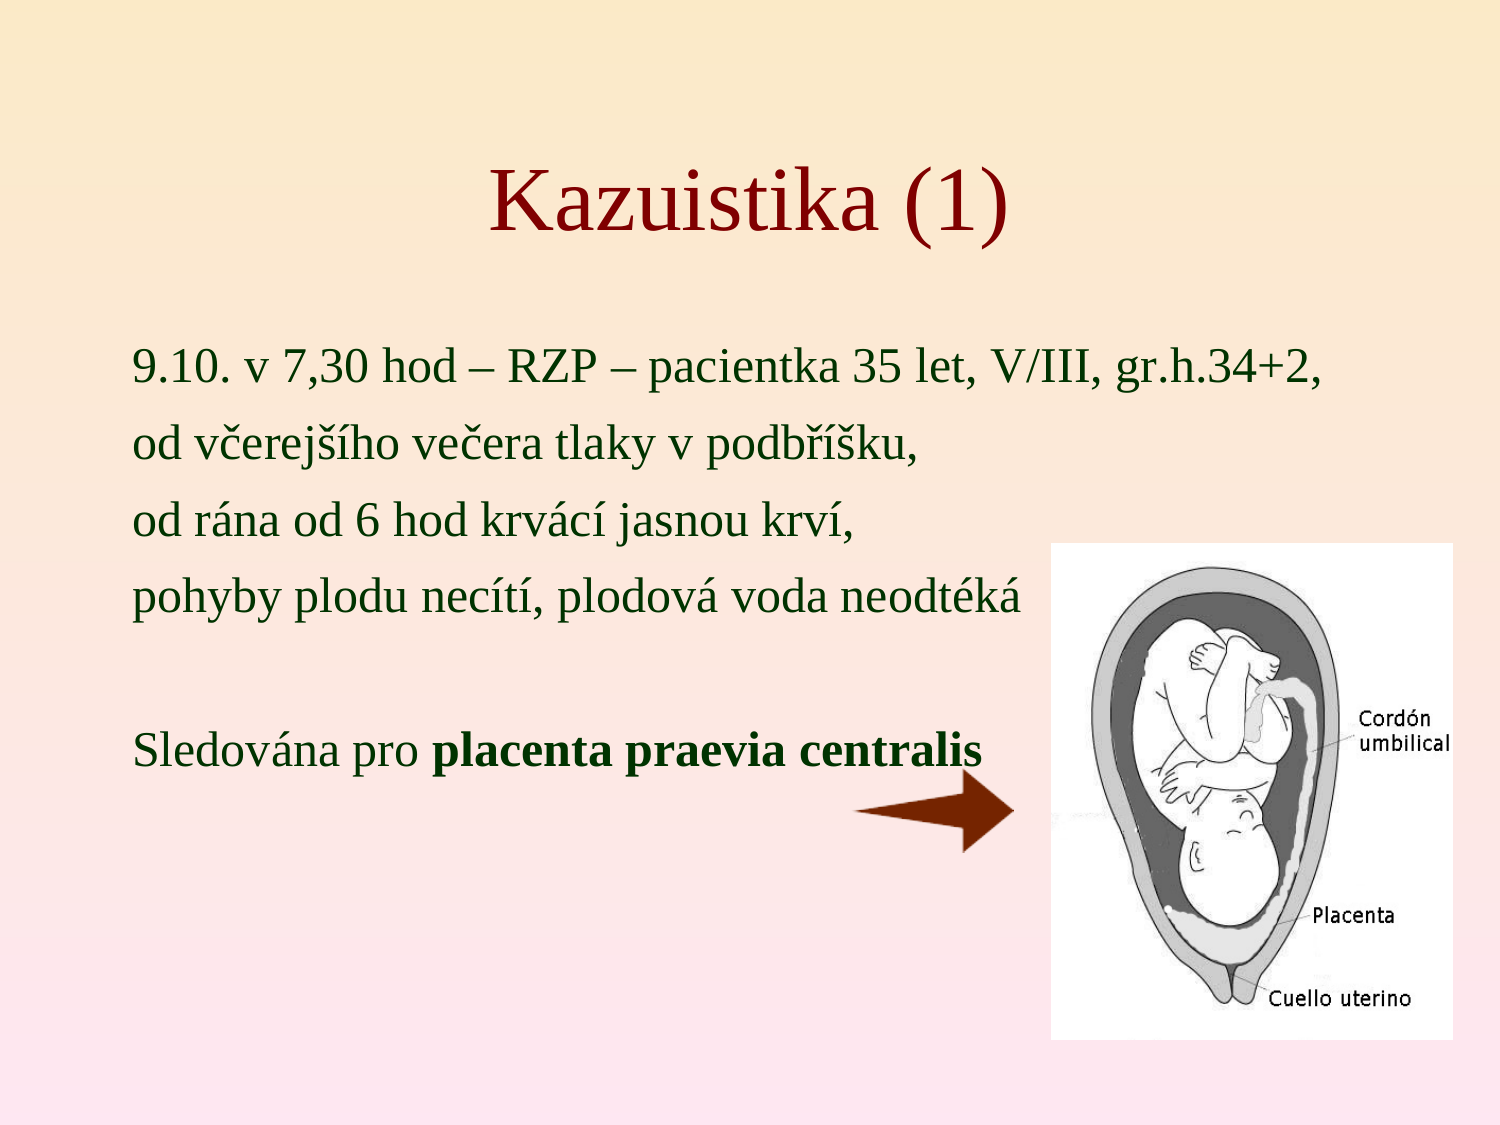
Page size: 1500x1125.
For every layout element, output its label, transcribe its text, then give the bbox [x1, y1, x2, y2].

picture [850, 767, 1014, 853]
title Kazuistika (1) [112, 99, 1388, 288]
list 9.10. v 7,30 hod – RZP – pacientka 35 let, V/III, gr.h.34+2, od včerejšího večera tlaky v podbříšku, od rána od 6 hod krvácí jasnou krví, pohyby plodu necítí, plodová voda neodtéká Sledována pro placenta praevia centralis [112, 324, 1388, 1000]
picture [1051, 543, 1453, 1040]
